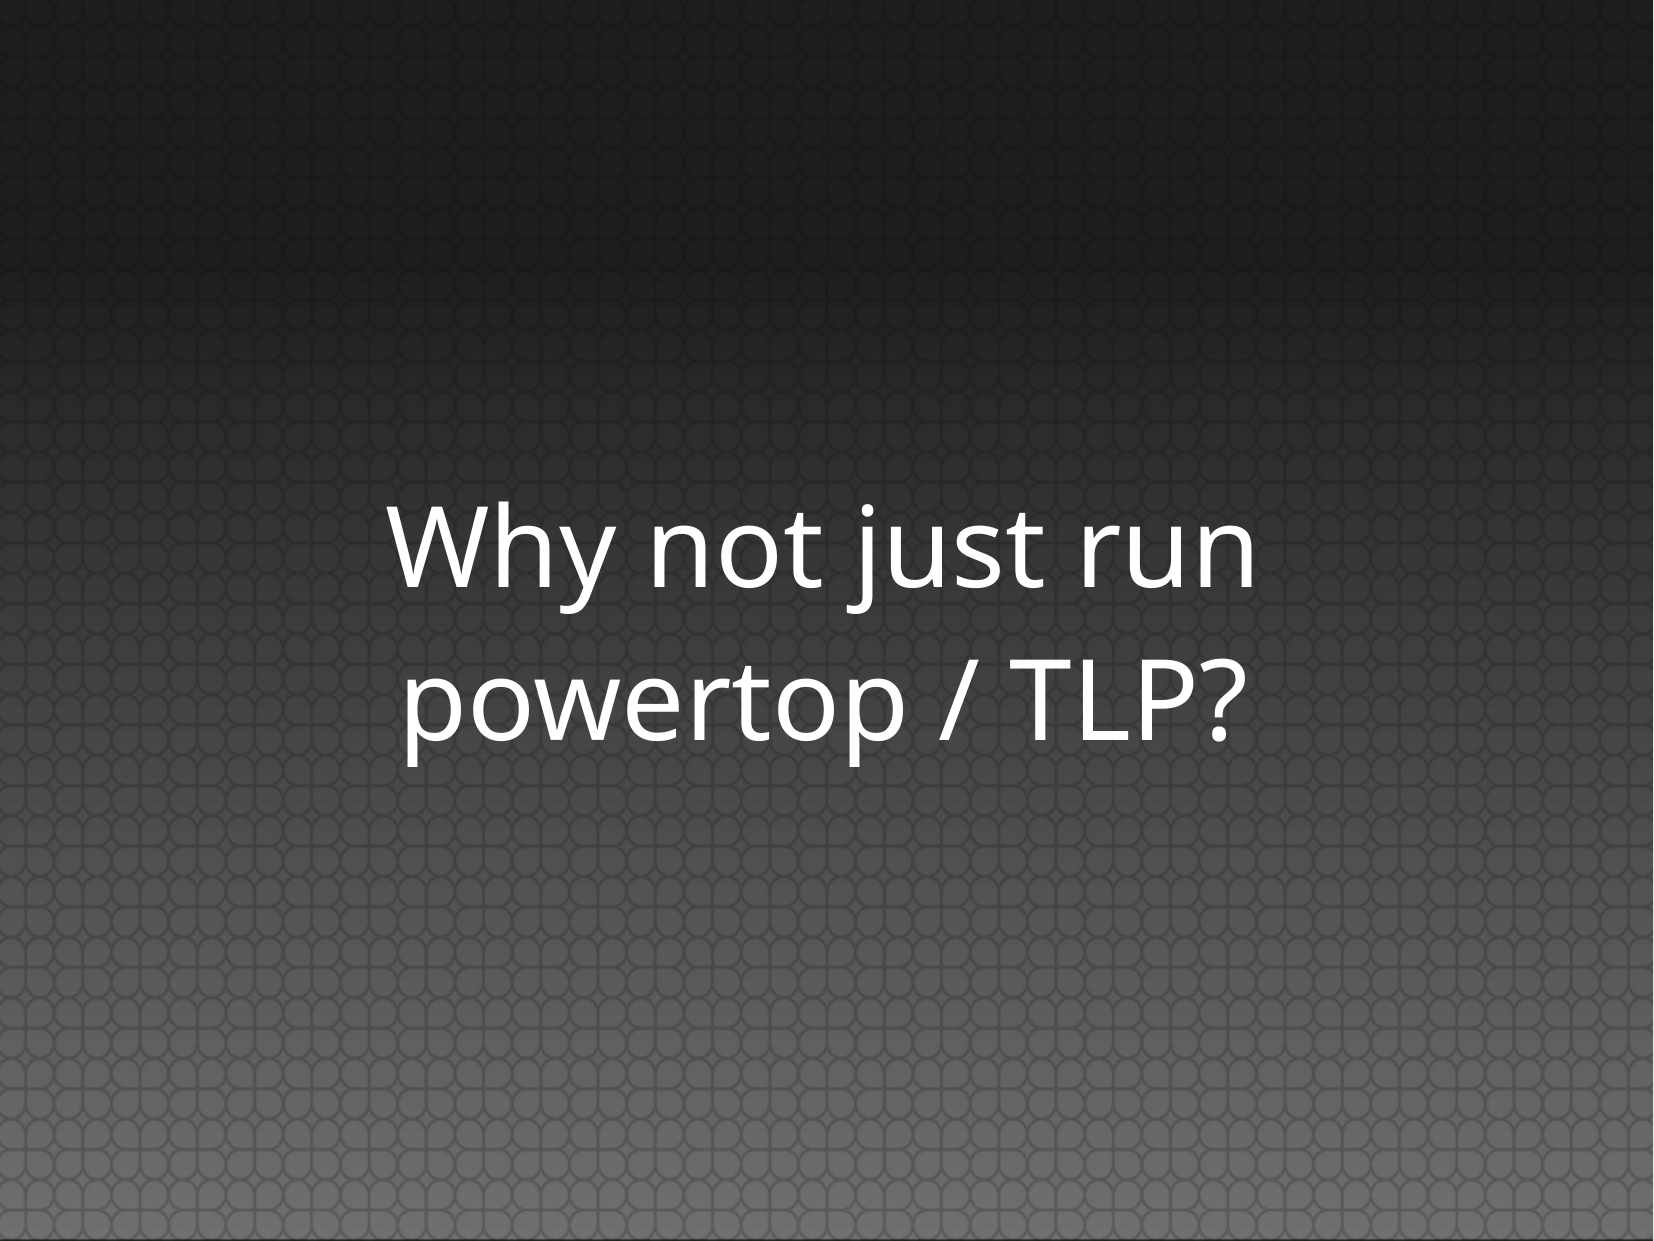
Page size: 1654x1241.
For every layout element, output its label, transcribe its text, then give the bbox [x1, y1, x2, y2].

title Why not just run powertop / TLP? [135, 369, 1511, 871]
picture [0, 0, 1654, 1241]
